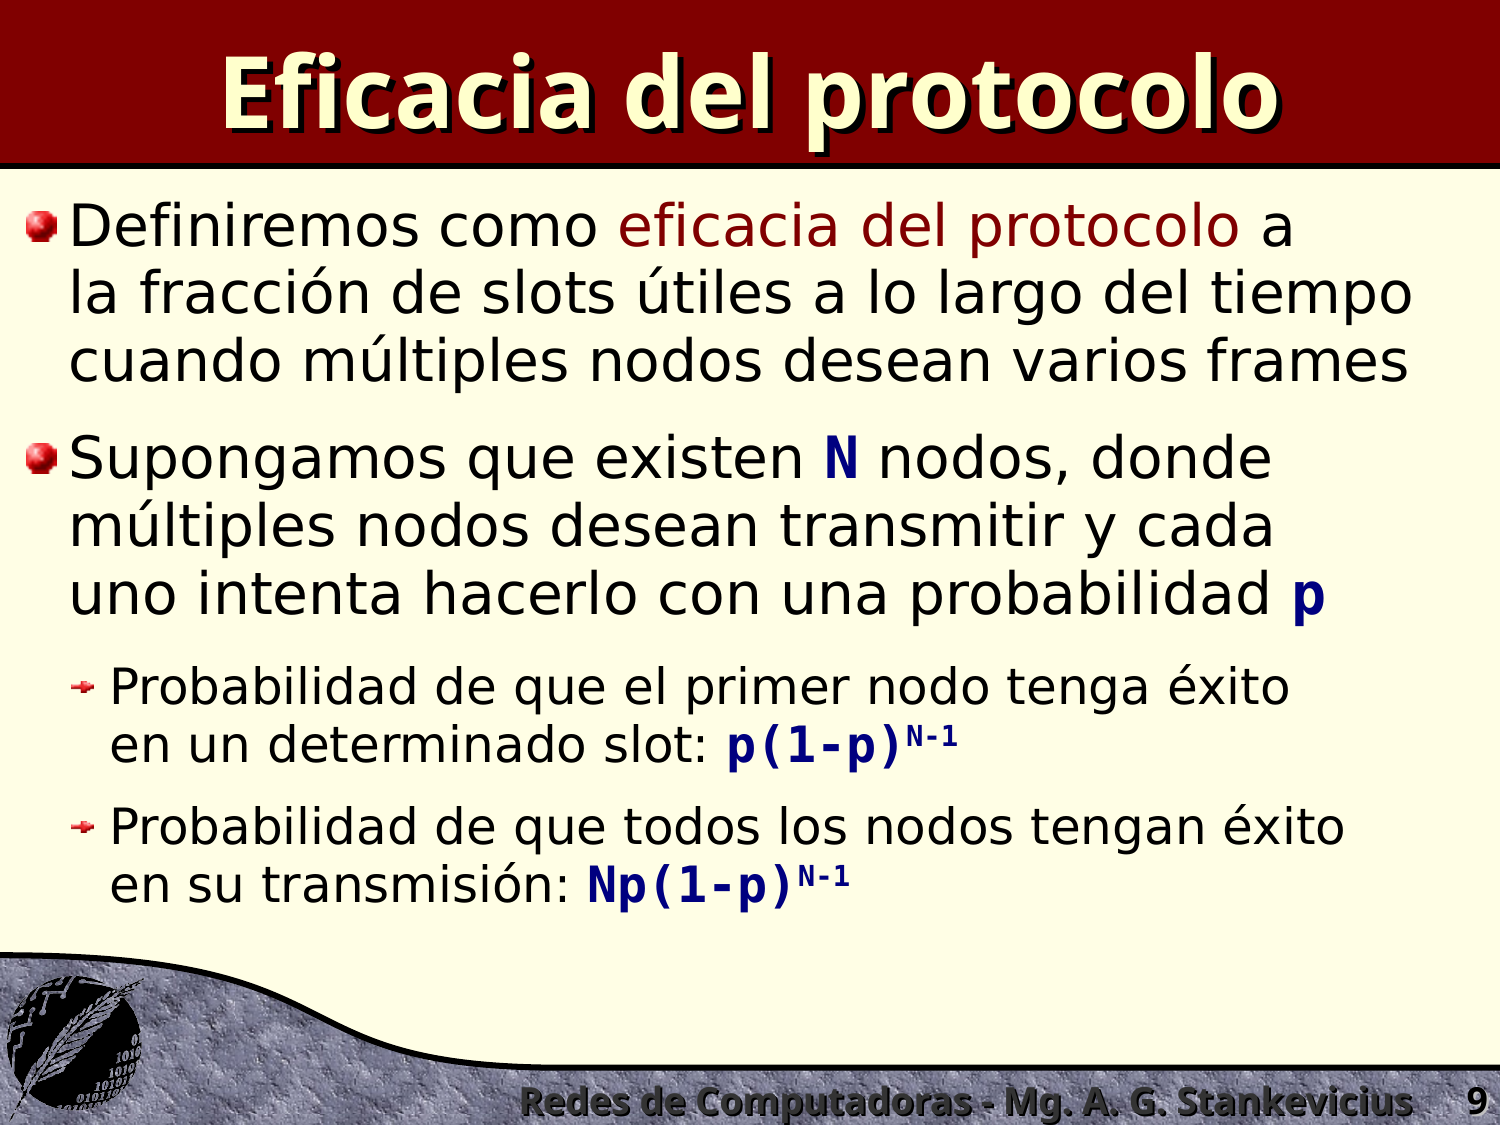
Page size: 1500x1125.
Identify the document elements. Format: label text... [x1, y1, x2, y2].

picture [1047, 1100, 1054, 1110]
list Definiremos como eficacia del protocolo a la fracción de slots útiles a lo largo del tiempo cuando múltiples nodos desean varios frames Supongamos que existen N nodos, donde múltiples nodos desean transmitir y cada uno intenta hacerlo con una probabilidad p Probabilidad de que el primer nodo tenga éxito en un determinado slot: p(1-p)N-1 Probabilidad de que todos los nodos tengan éxito en su transmisión: Np(1-p)N-1 [11, 192, 1486, 921]
title Eficacia del protocolo [15, 5, 1485, 160]
picture [0, 959, 1500, 1125]
picture [790, 1100, 795, 1110]
